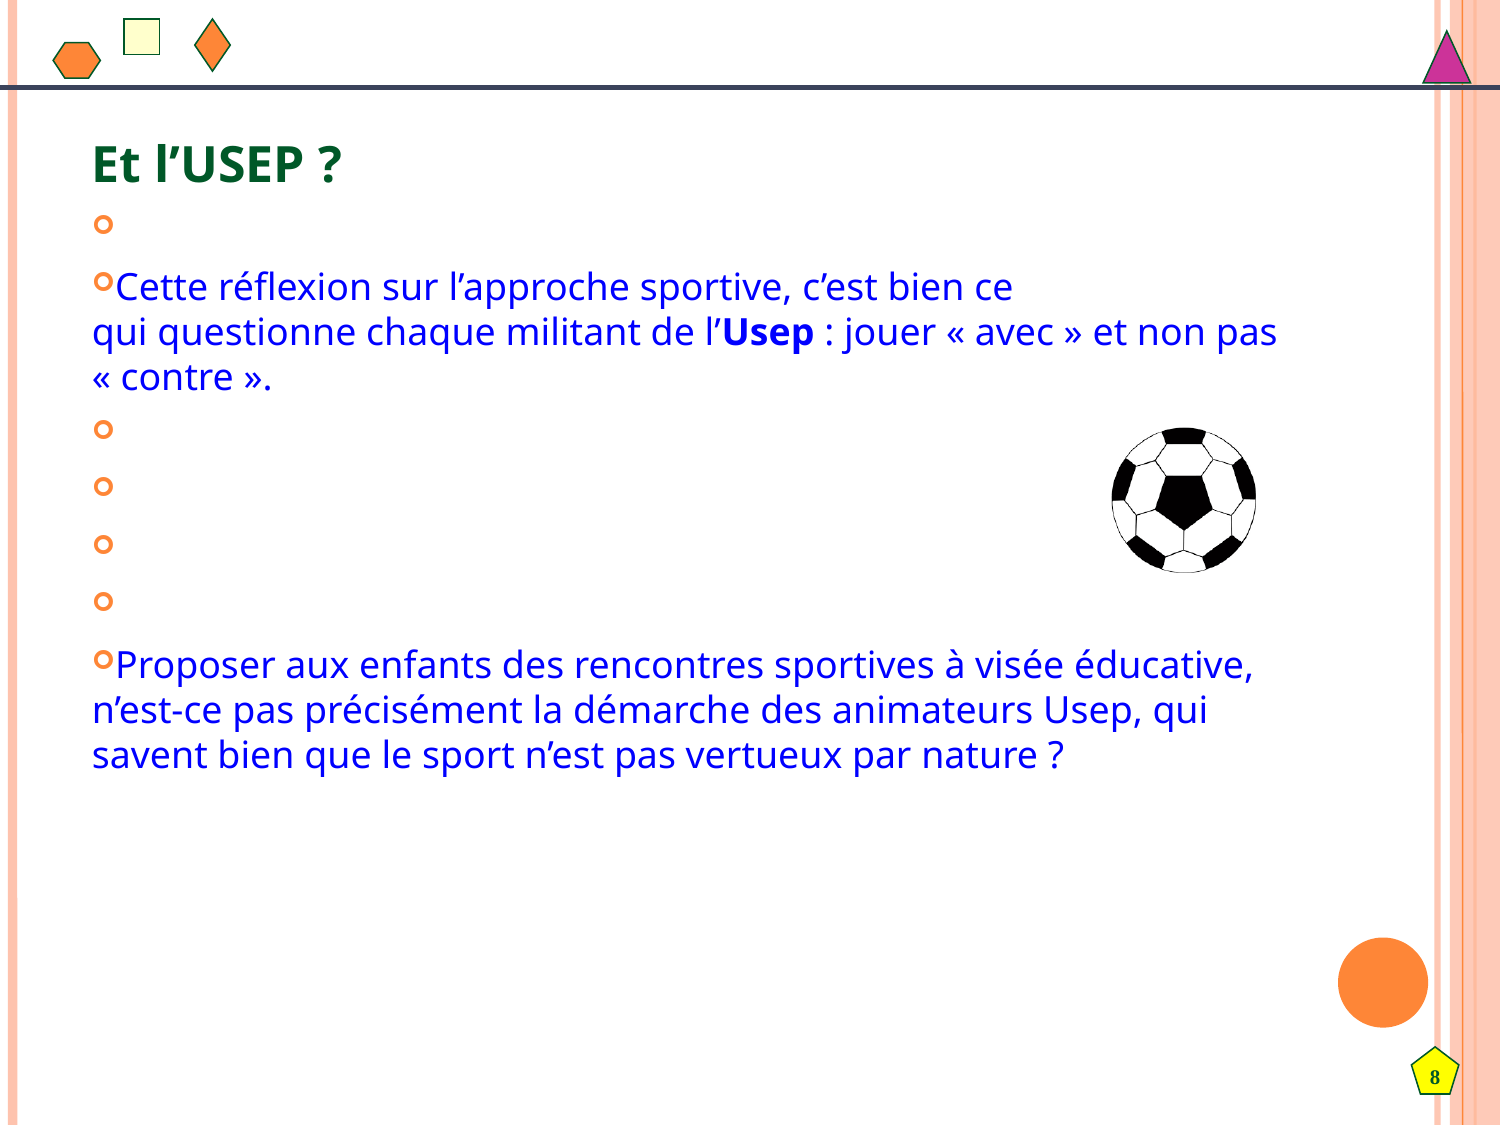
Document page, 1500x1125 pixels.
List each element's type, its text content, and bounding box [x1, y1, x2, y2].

list Et l’USEP ? Cette réflexion sur l’approche sportive, c’est bien ce qui questionne chaque militant de l’Usep : jouer « avec » et non pas « contre ». Proposer aux enfants des rencontres sportives à visée éducative, n’est-ce pas précisément la démarche des animateurs Usep, qui savent bien que le sport n’est pas vertueux par nature ? [76, 125, 1302, 858]
picture [1104, 420, 1263, 580]
